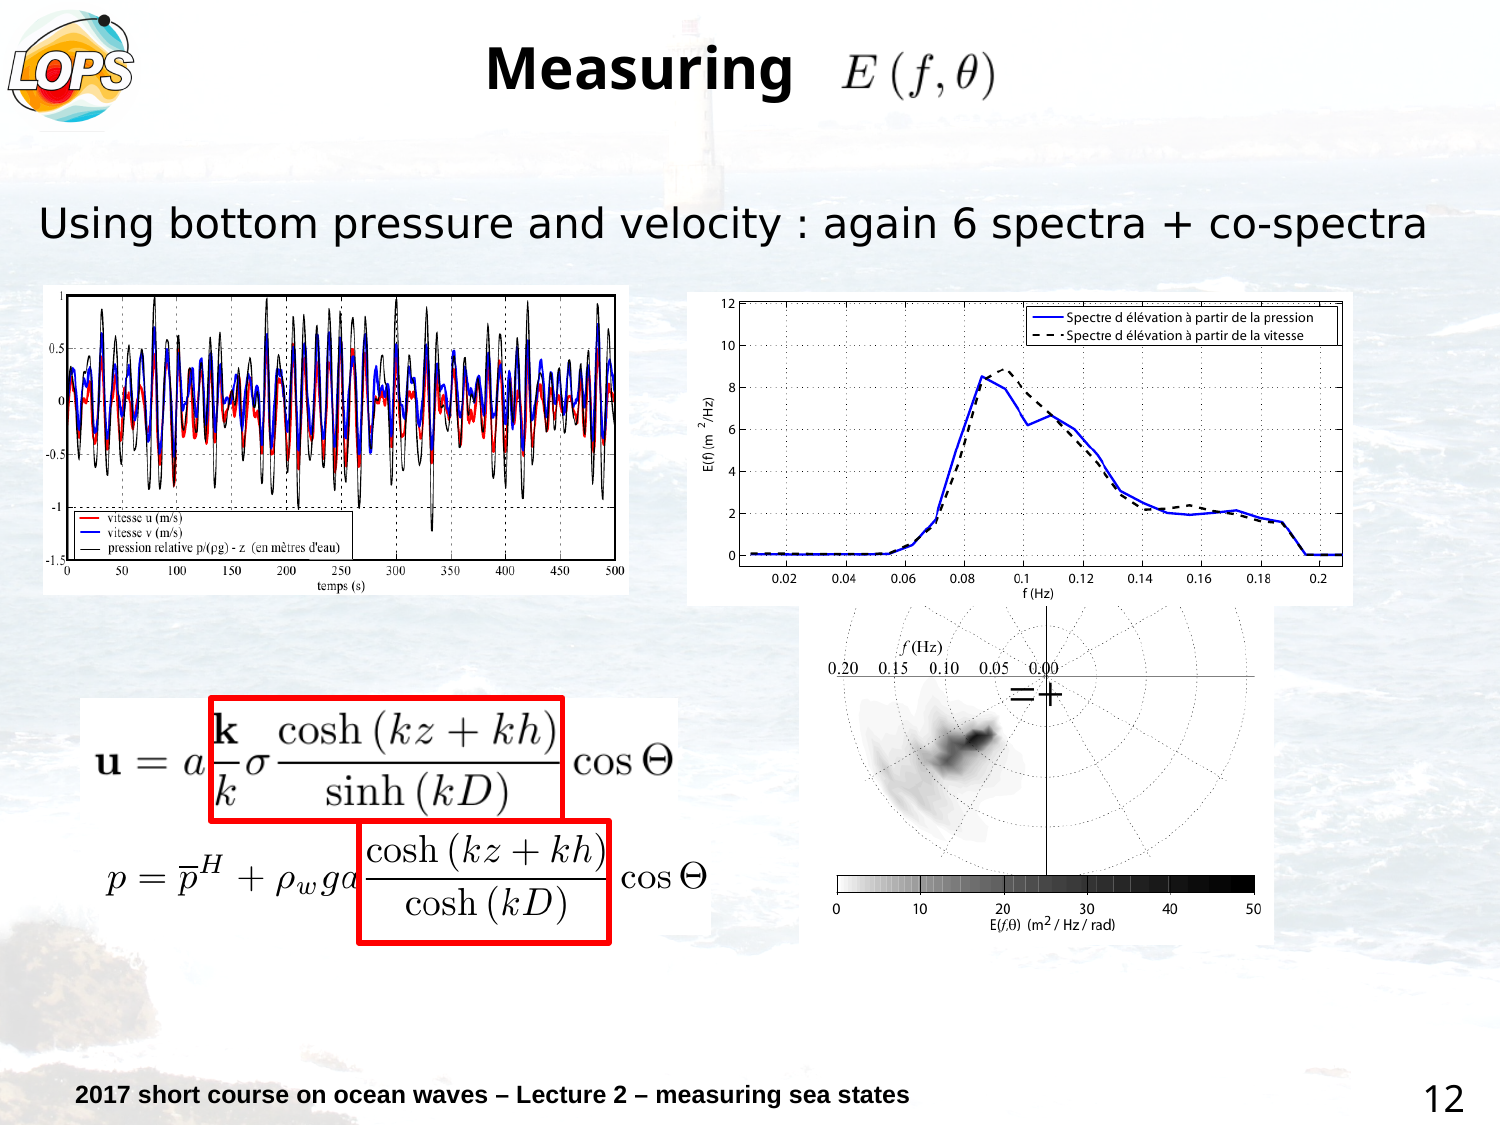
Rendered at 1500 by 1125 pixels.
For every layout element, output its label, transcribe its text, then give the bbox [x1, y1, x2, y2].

text_box Measuring ? [469, 23, 976, 110]
picture [565, 698, 711, 935]
picture [687, 292, 1353, 606]
picture [80, 698, 356, 935]
picture [43, 285, 629, 596]
picture [214, 701, 560, 818]
text_box =+ [799, 606, 1275, 945]
text_box Using bottom pressure and velocity : again 6 spectra + co-spectra [23, 188, 1483, 1125]
picture [0, 0, 1500, 1125]
picture [362, 824, 606, 935]
